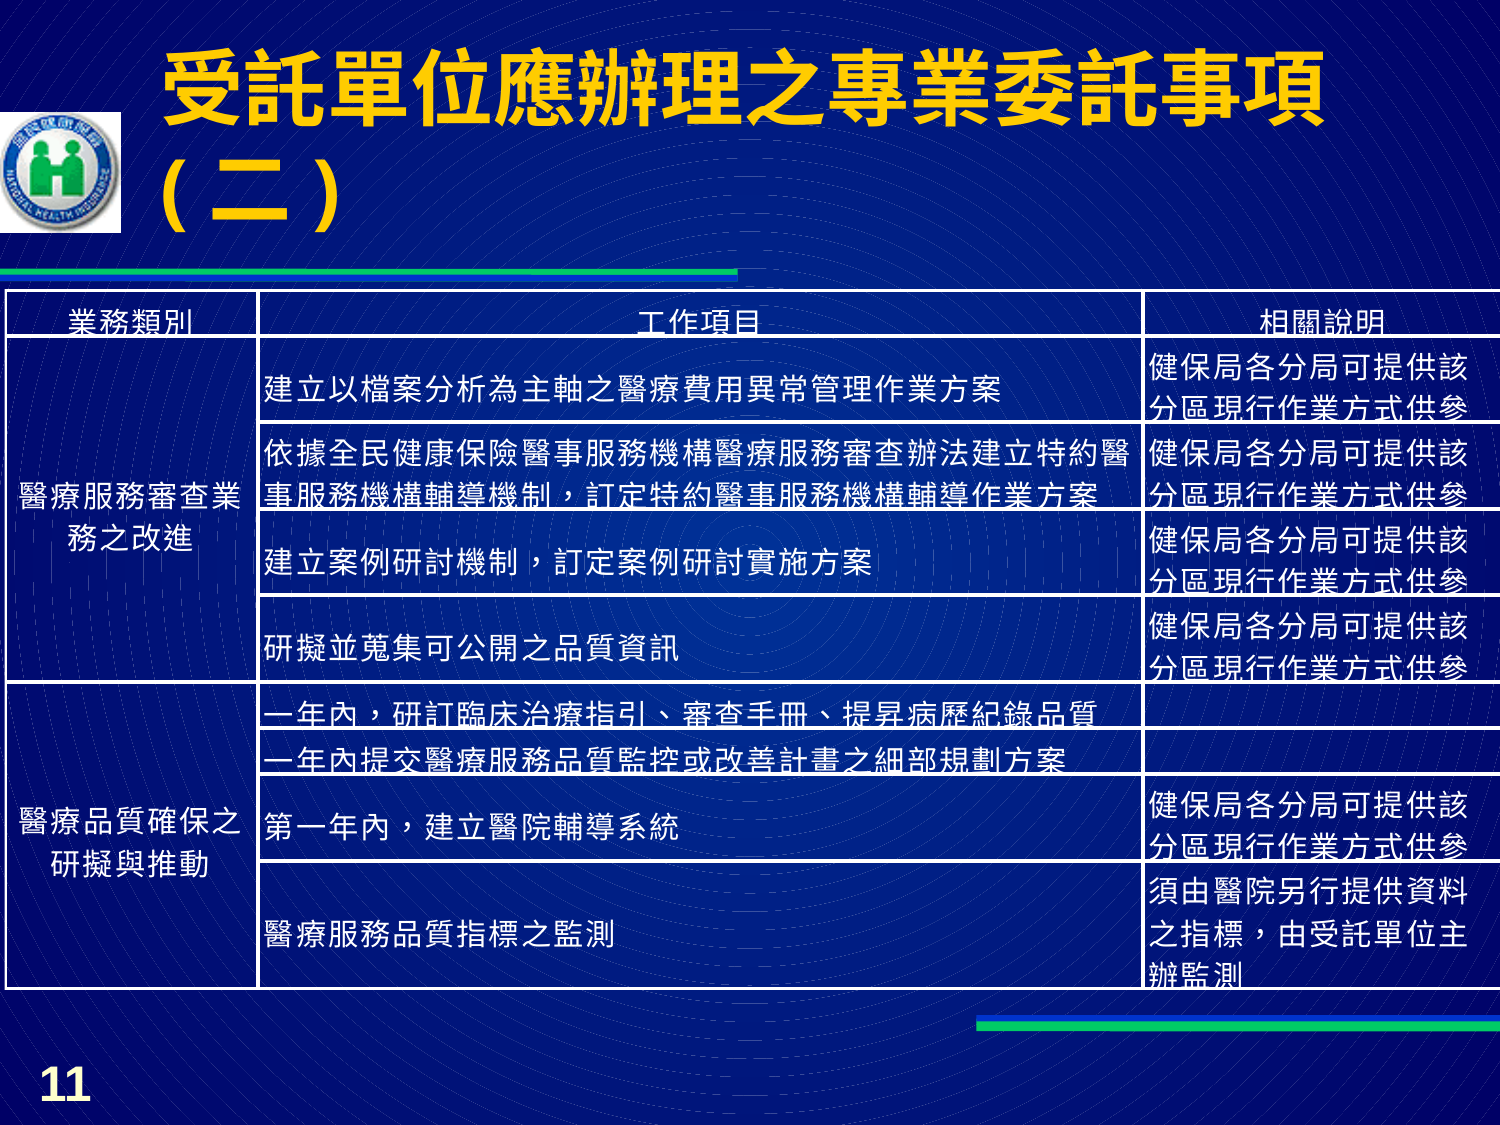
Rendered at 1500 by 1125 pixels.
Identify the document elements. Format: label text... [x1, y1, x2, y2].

text_box [23, 1043, 337, 1119]
title 受託單位應辦理之專業委託事項(二) [145, 128, 1476, 244]
chart [4, 289, 1500, 992]
